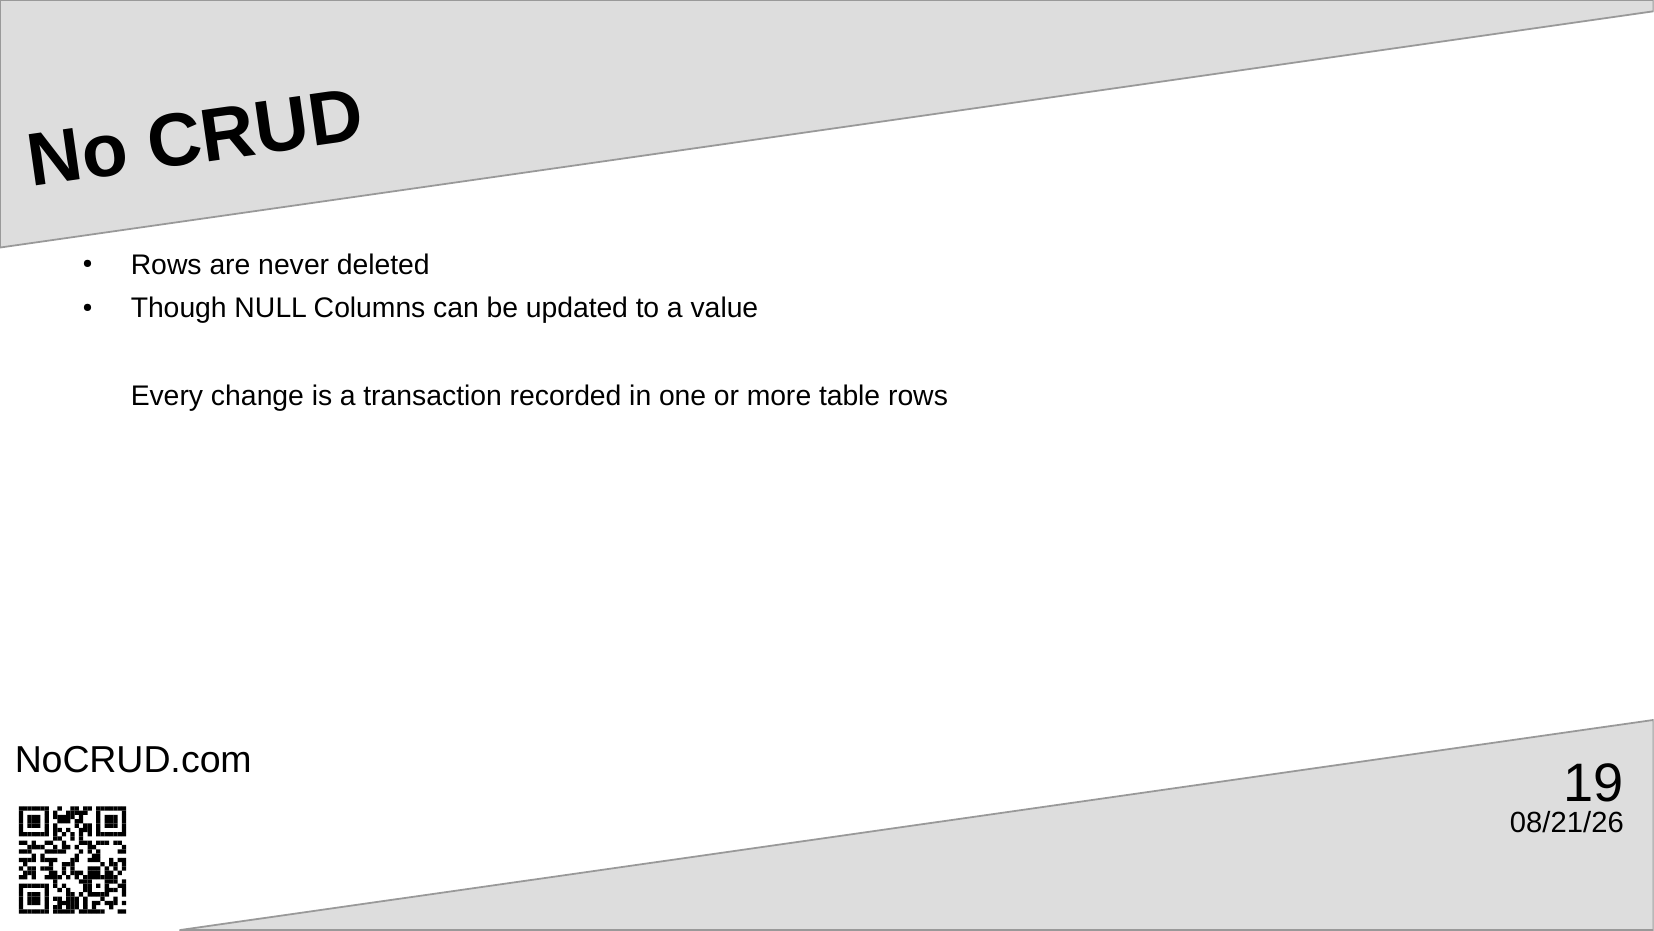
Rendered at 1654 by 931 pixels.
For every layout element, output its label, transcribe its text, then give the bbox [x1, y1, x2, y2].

text_box NoCRUD.com [0, 730, 267, 788]
list Rows are never deleted Though NULL Columns can be updated to a value Every change is a transaction recorded in one or more table rows [82, 248, 1538, 413]
title No CRUD [16, 0, 1501, 239]
